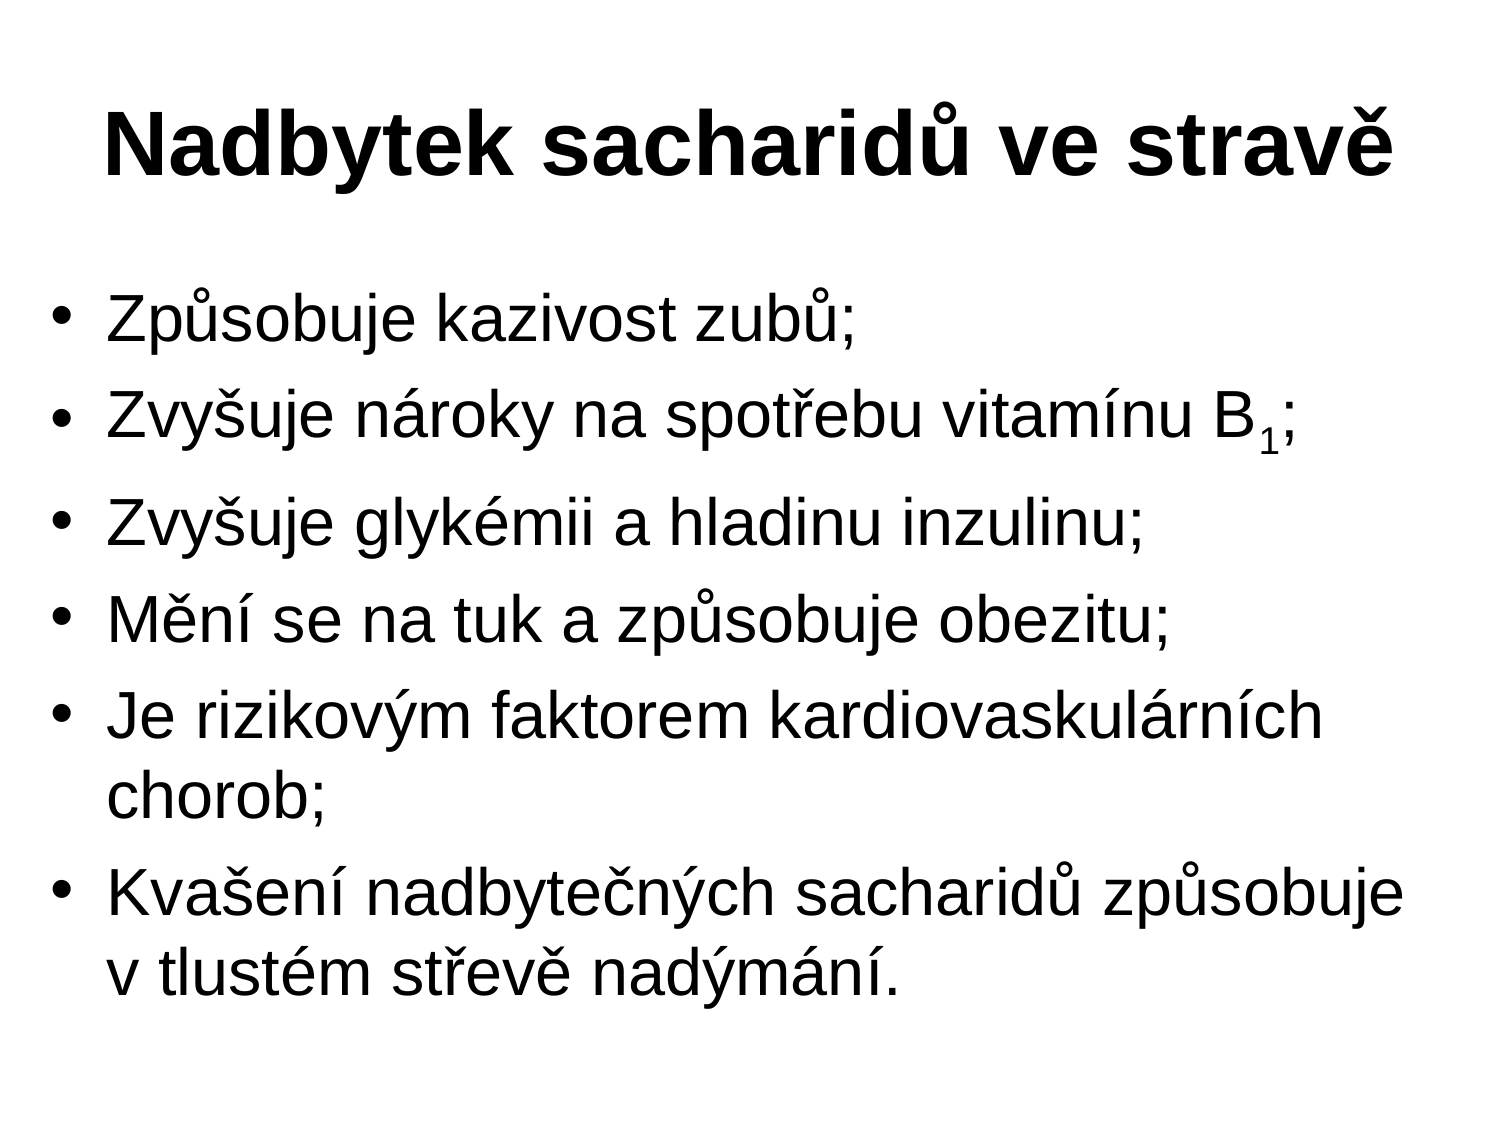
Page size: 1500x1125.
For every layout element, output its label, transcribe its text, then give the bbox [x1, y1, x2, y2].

list Způsobuje kazivost zubů; Zvyšuje nároky na spotřebu vitamínu B1; Zvyšuje glykémii a hladinu inzulinu; Mění se na tuk a způsobuje obezitu; Je rizikovým faktorem kardiovaskulárních chorob; Kvašení nadbytečných sacharidů způsobuje v tlustém střevě nadýmání. [35, 267, 1454, 1017]
title Nadbytek sacharidů ve stravě [75, 45, 1426, 233]
